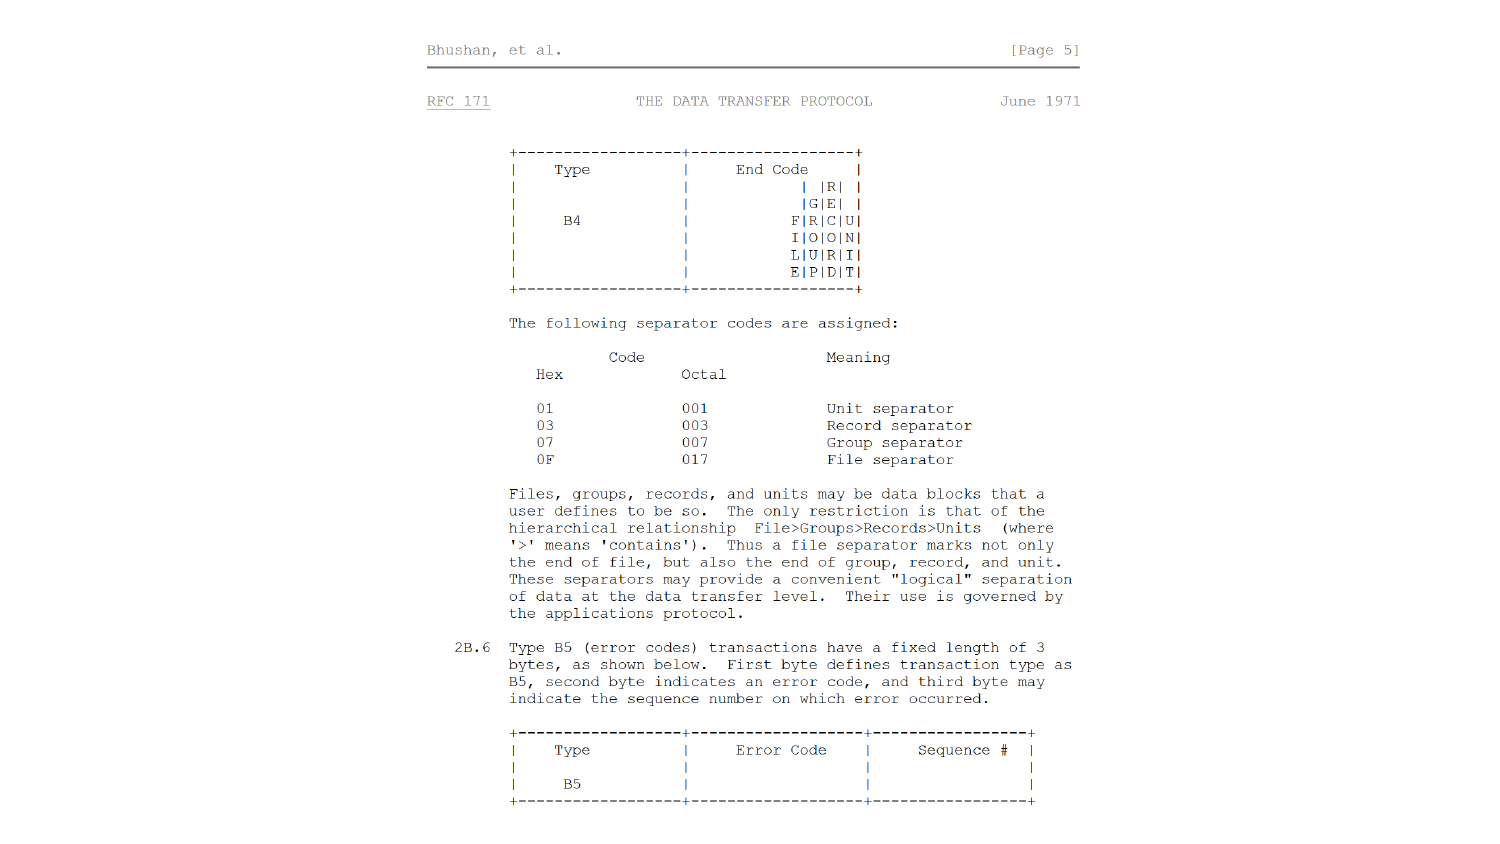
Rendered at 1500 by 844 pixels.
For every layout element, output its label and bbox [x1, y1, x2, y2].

picture [396, 24, 1104, 819]
